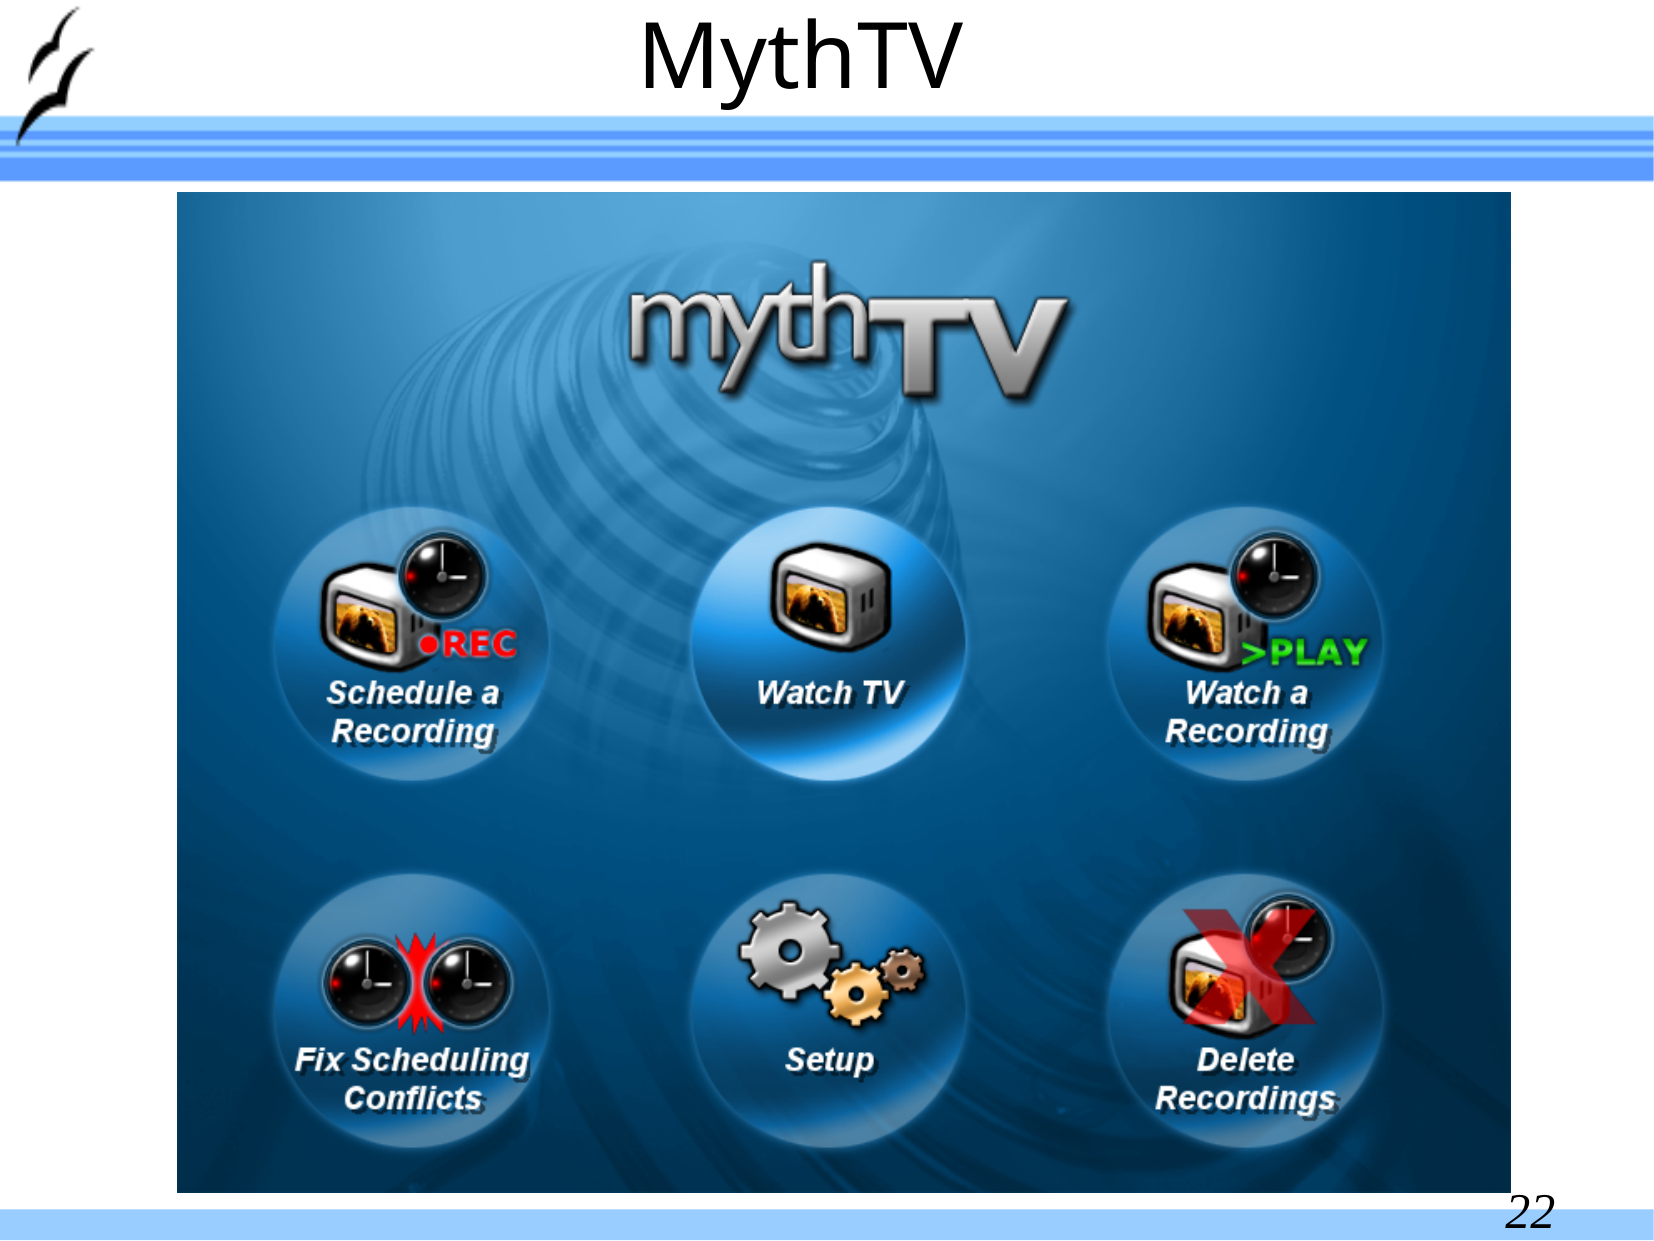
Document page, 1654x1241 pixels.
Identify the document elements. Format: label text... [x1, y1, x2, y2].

title MythTV [94, 0, 1507, 121]
picture [177, 192, 1511, 1193]
picture [0, 0, 1654, 188]
